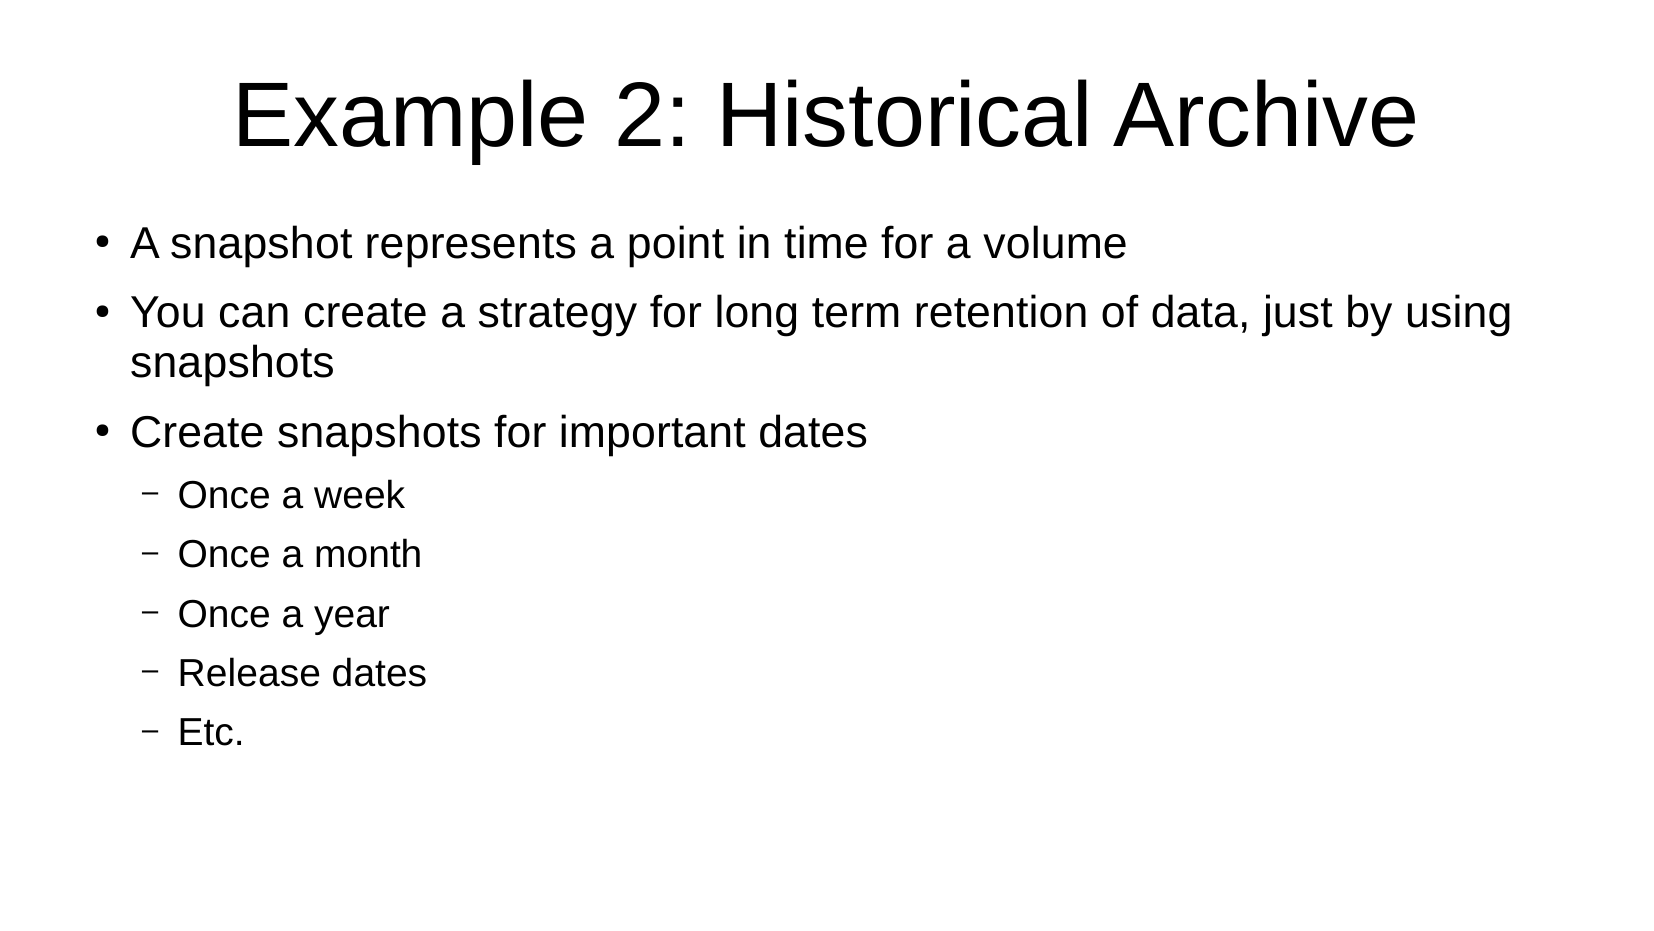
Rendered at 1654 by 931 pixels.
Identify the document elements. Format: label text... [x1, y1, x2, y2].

list A snapshot represents a point in time for a volume You can create a strategy for long term retention of data, just by using snapshots Create snapshots for important dates Once a week Once a month Once a year Release dates Etc. [82, 217, 1571, 758]
title Example 2: Historical Archive [82, 37, 1571, 193]
